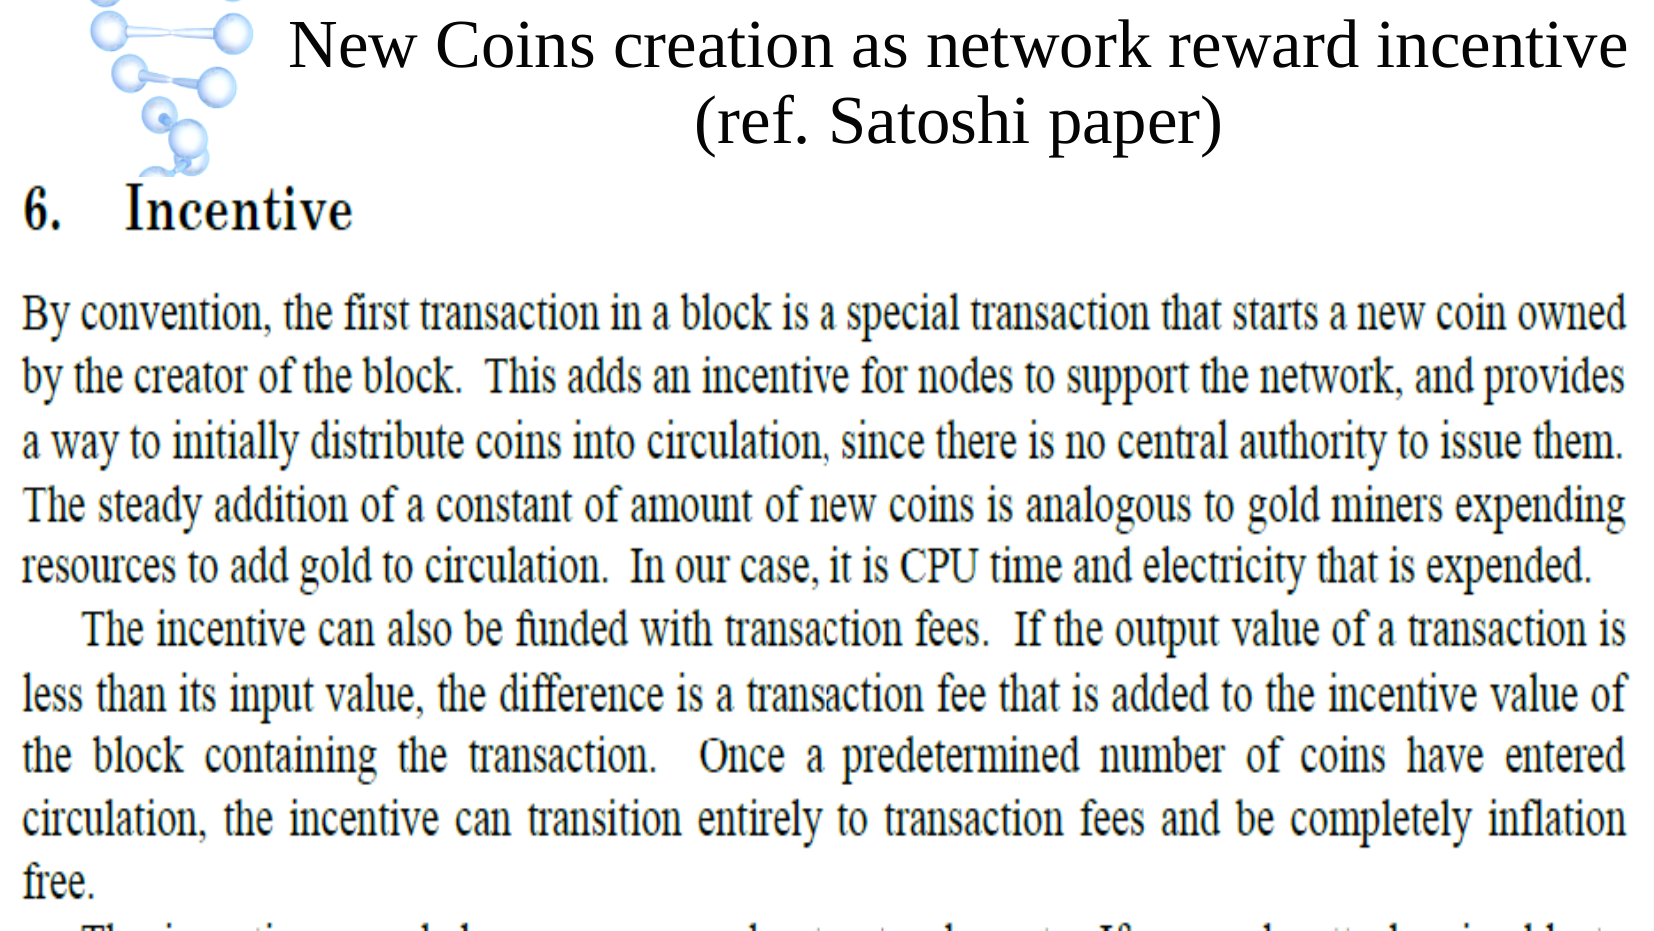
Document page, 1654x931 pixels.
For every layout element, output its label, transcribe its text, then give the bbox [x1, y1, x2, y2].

picture [0, 0, 1654, 931]
title New Coins creation as network reward incentive (ref. Satoshi paper) [265, 0, 1654, 166]
